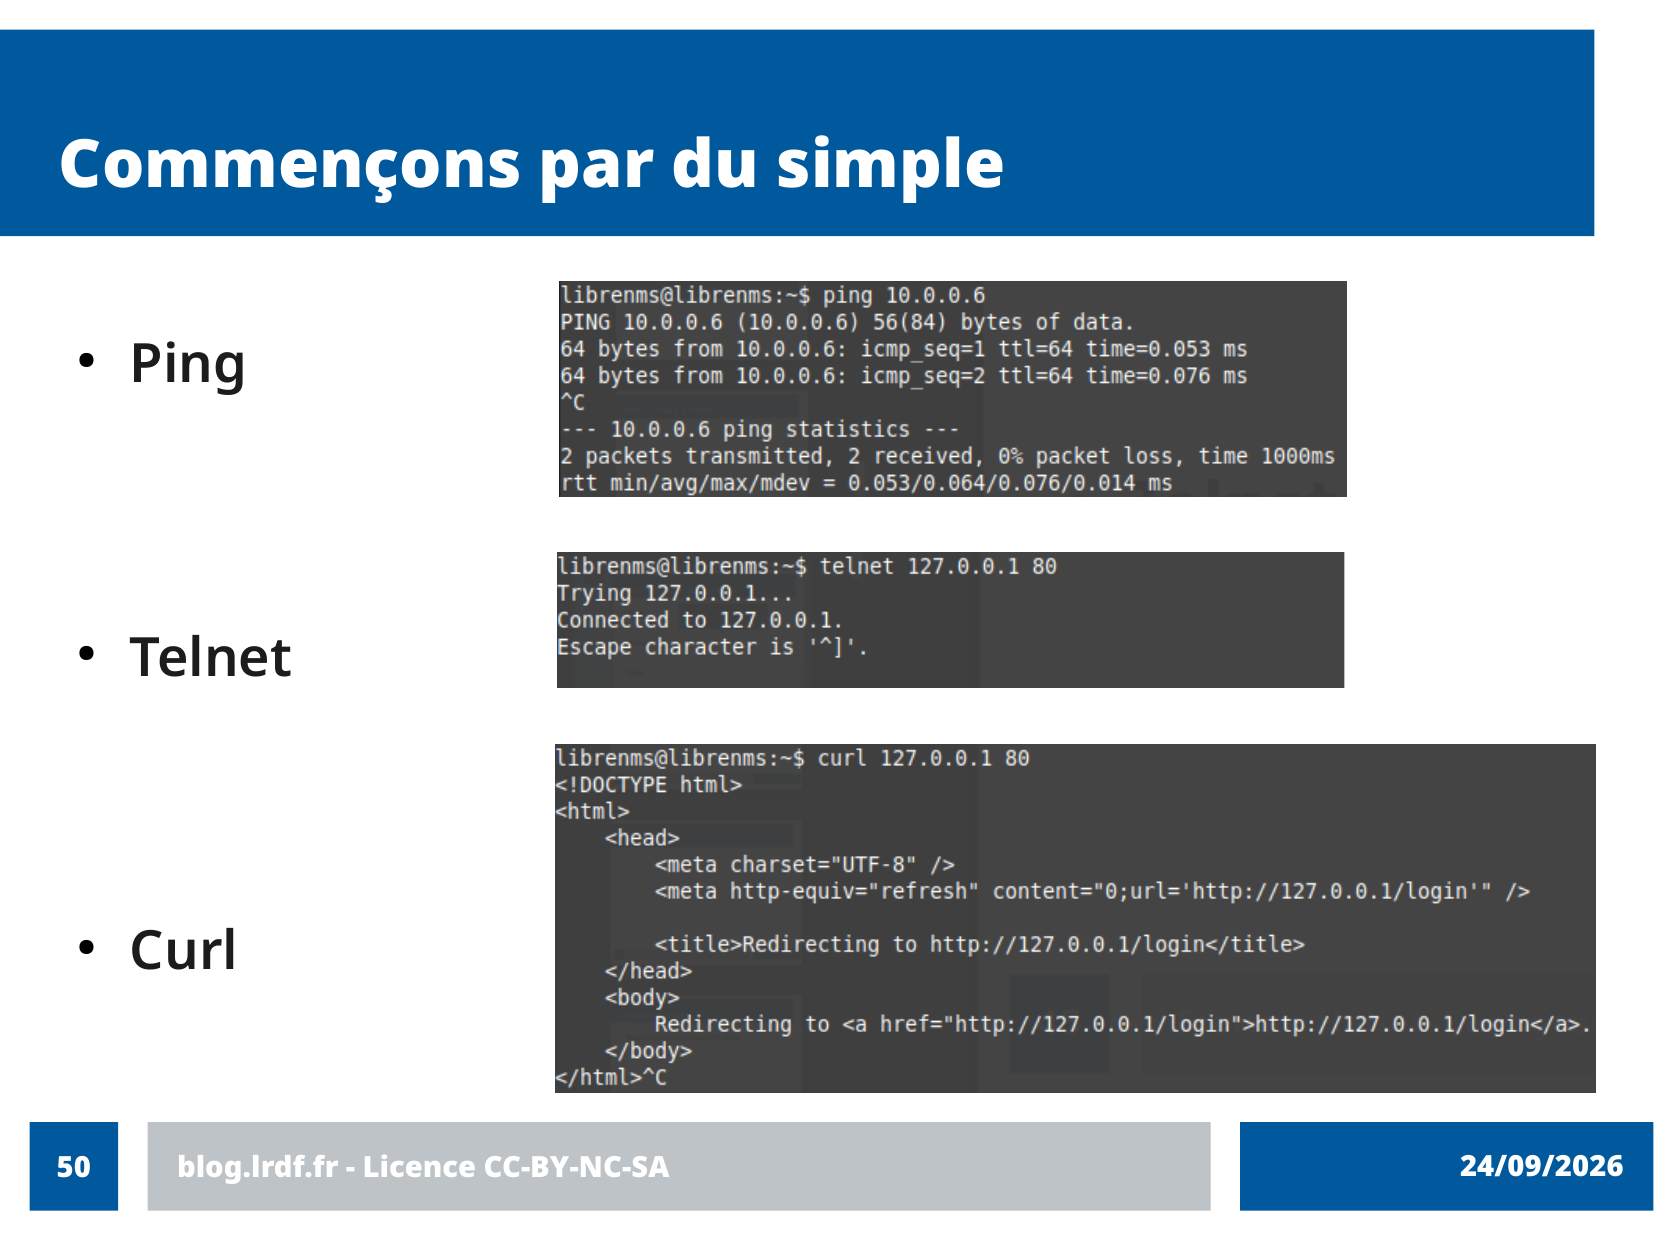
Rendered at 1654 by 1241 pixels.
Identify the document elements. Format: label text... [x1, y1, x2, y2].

picture [559, 281, 1347, 497]
picture [557, 552, 1345, 688]
list Ping Telnet Curl [59, 324, 1565, 1093]
title Commençons par du simple [59, 59, 1595, 207]
picture [555, 744, 1596, 1093]
